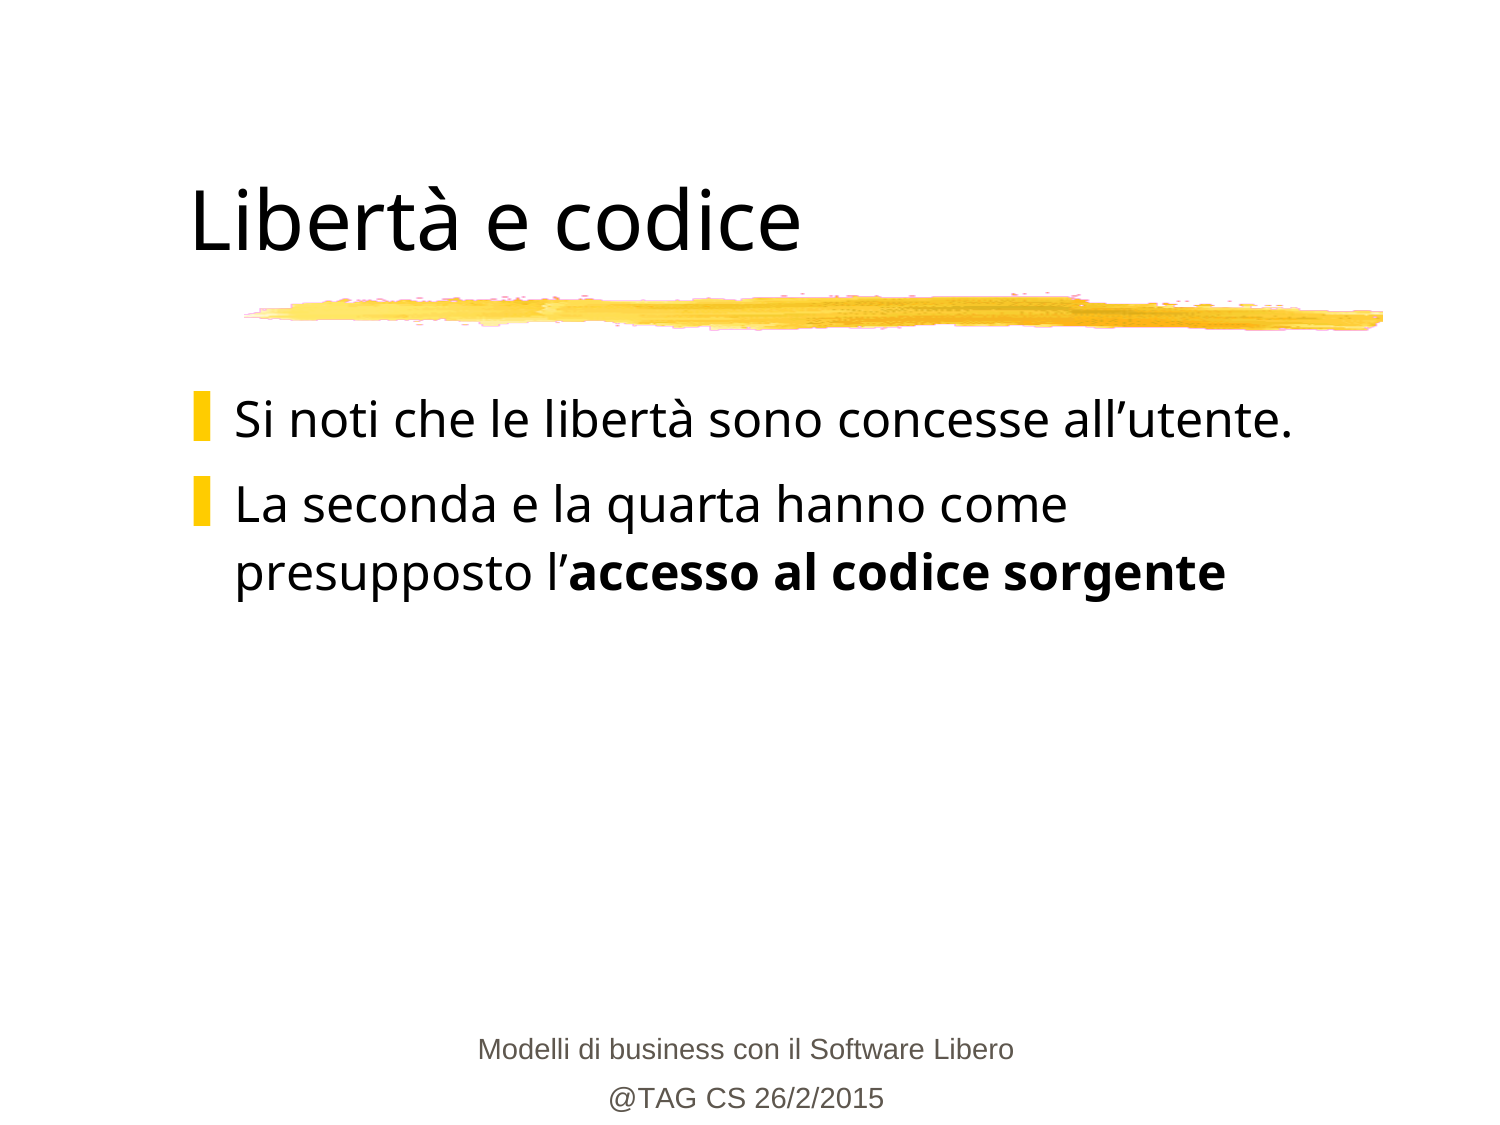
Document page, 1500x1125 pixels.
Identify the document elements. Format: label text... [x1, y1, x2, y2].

list Si noti che le libertà sono concesse all’utente. La seconda e la quarta hanno come presupposto l’accesso al codice sorgente [181, 383, 1329, 694]
title Libertà e codice [174, 147, 1330, 296]
picture [244, 288, 1383, 339]
